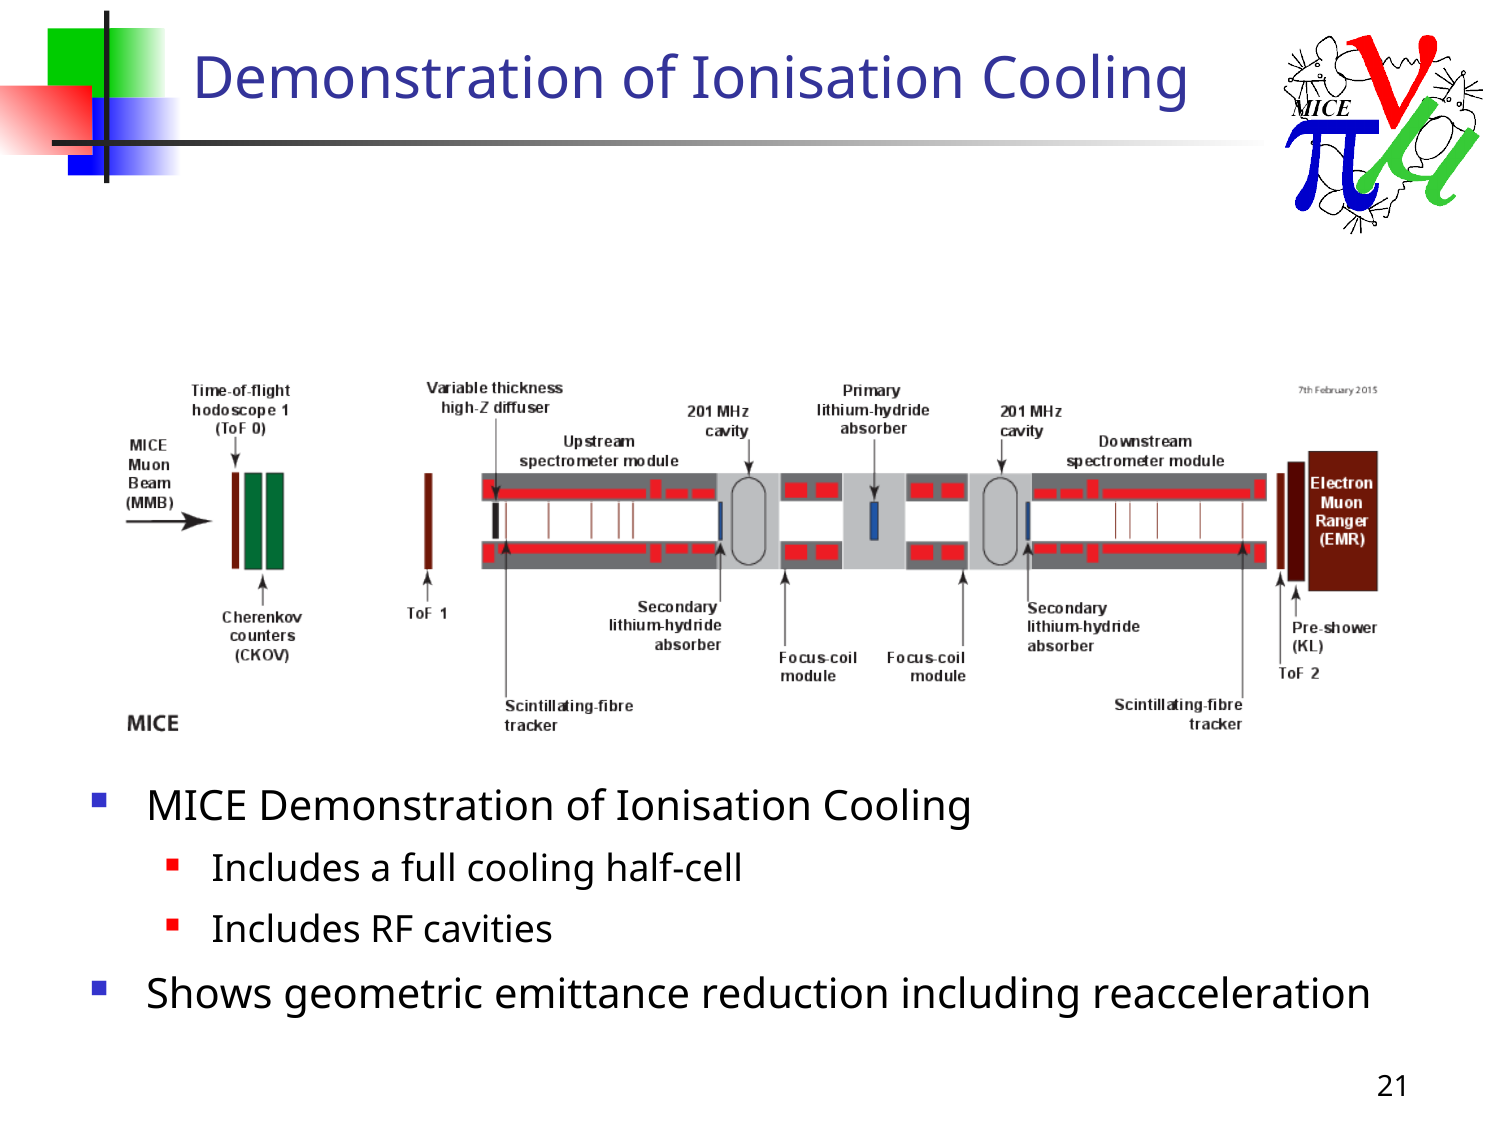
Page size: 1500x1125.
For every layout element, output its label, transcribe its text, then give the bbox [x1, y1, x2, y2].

picture [1264, 5, 1500, 251]
list MICE Demonstration of Ionisation Cooling Includes a full cooling half-cell Includes RF cavities Shows geometric emittance reduction including reacceleration [75, 767, 1388, 1125]
title Demonstration of Ionisation Cooling [191, 0, 1300, 170]
picture [120, 378, 1388, 739]
